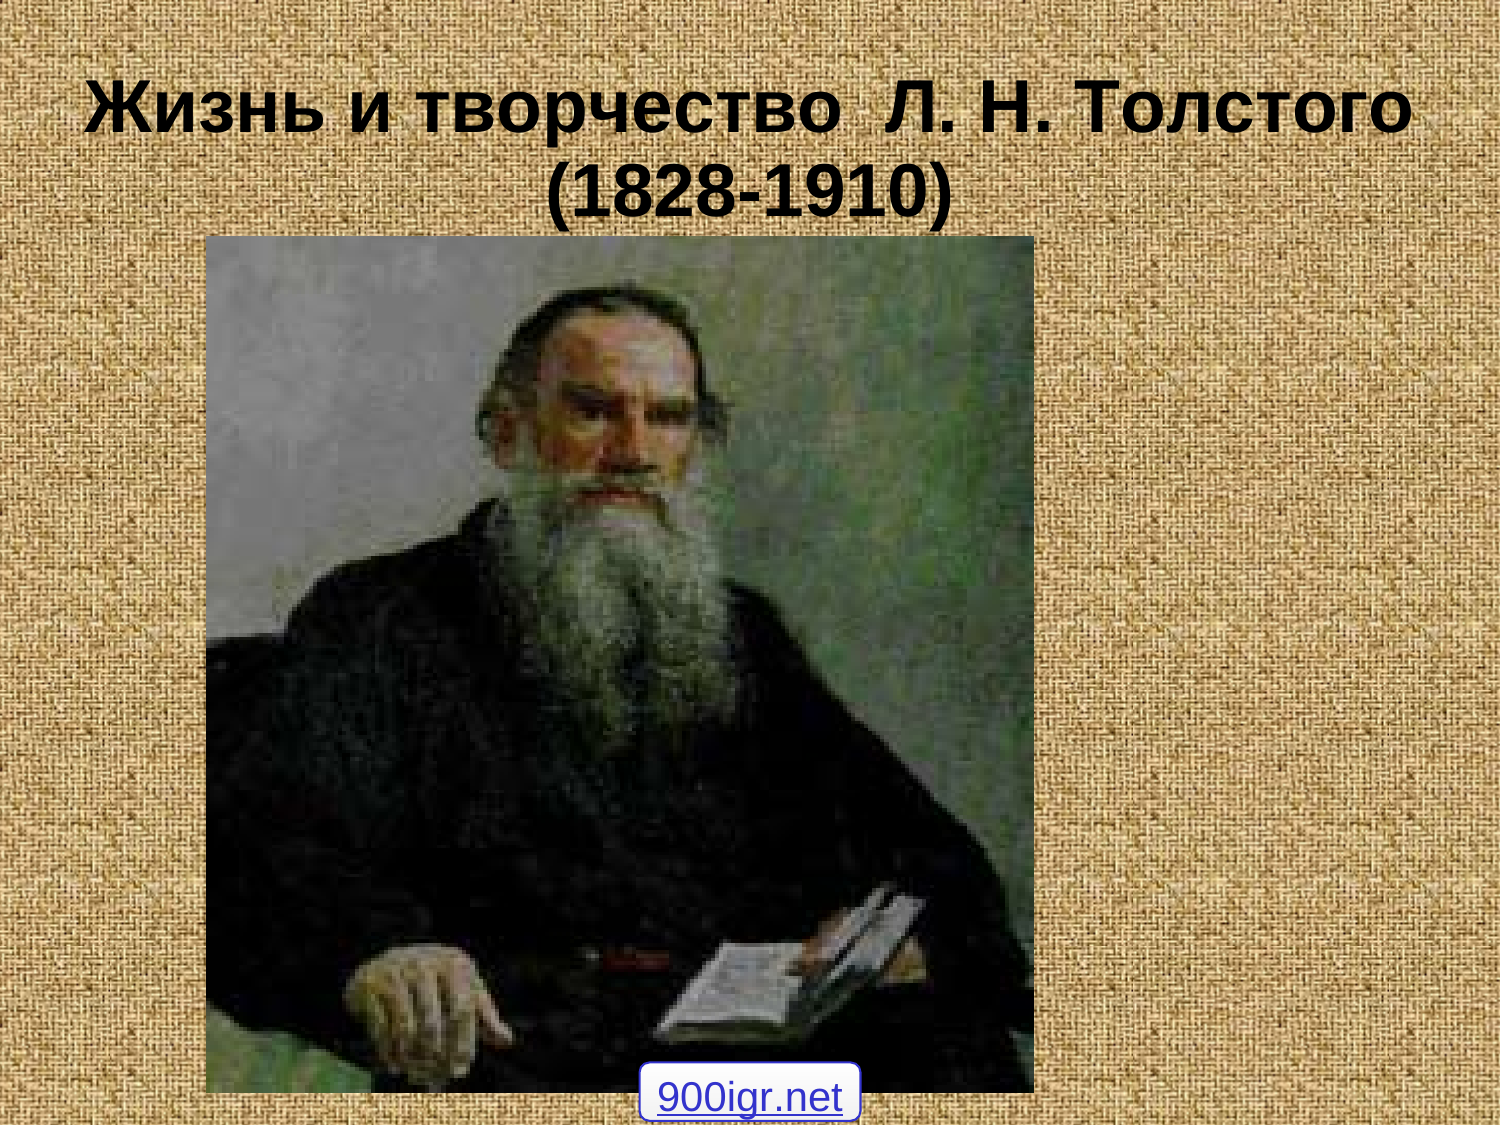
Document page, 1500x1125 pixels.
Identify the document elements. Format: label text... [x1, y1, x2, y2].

picture [0, 0, 1500, 1125]
text_box 900igr.net [639, 1062, 861, 1121]
title Жизнь и творчество Л. Н. Толстого (1828-1910) [64, 30, 1436, 266]
